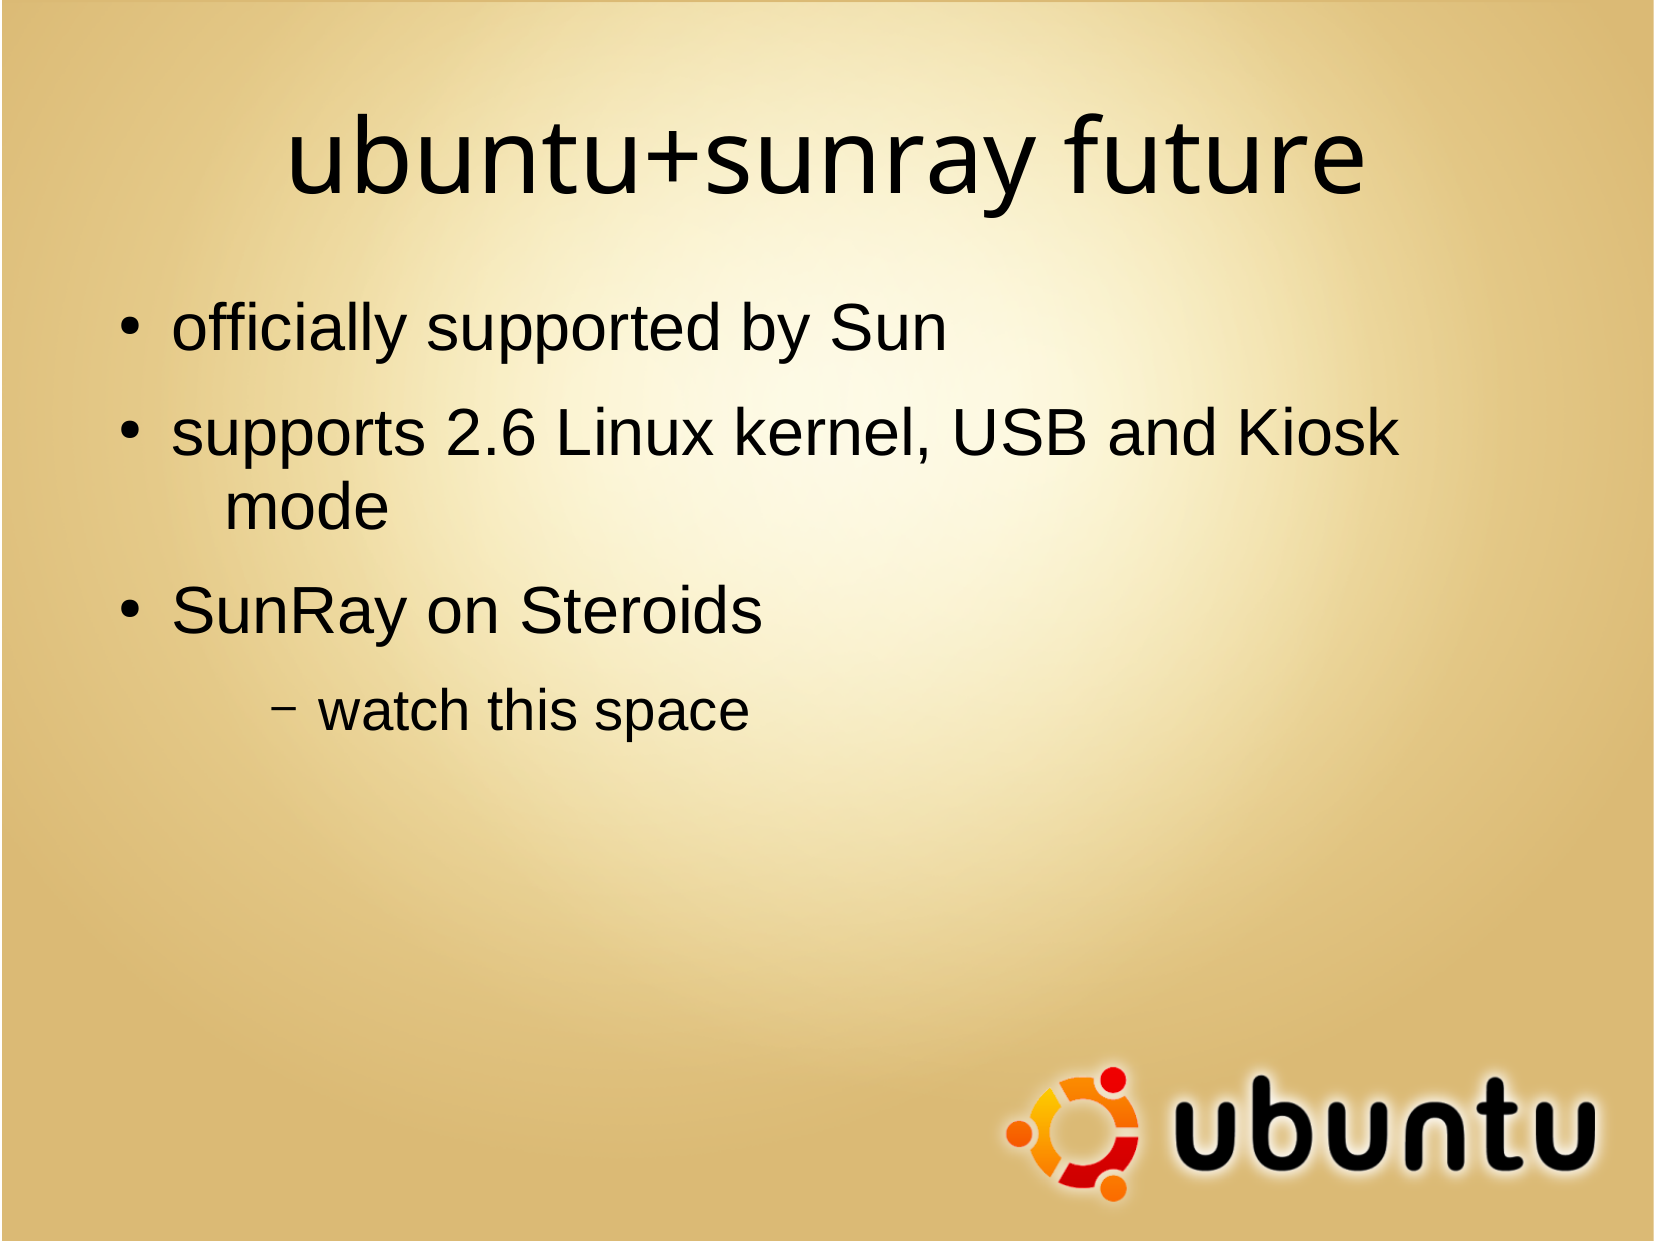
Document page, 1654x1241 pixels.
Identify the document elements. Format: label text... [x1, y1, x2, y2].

title ubuntu+sunray future [82, 49, 1571, 257]
picture [2, 0, 1654, 1241]
list officially supported by Sun supports 2.6 Linux kernel, USB and Kiosk mode SunRay on Steroids watch this space [82, 290, 1571, 1094]
